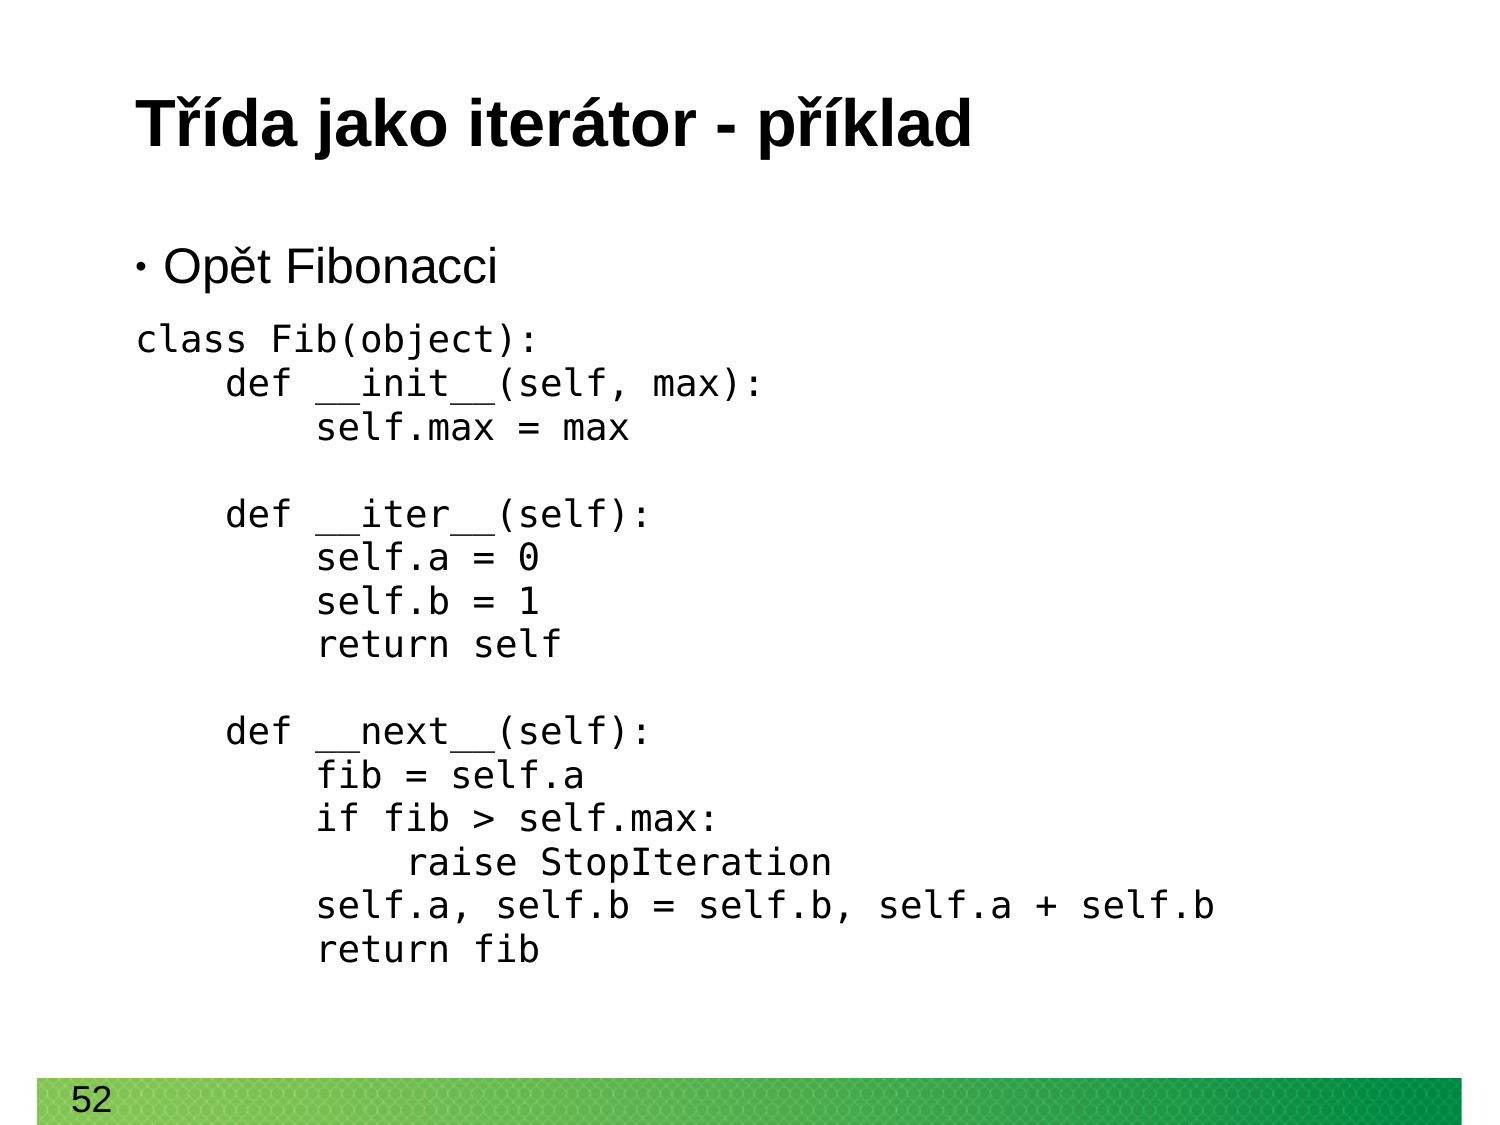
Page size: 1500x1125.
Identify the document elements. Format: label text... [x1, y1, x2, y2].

title Třída jako iterátor - příklad [135, 41, 1372, 204]
list Opět Fibonacci class Fib(object): def __init__(self, max): self.max = max def __iter__(self): self.a = 0 self.b = 1 return self def __next__(self): fib = self.a if fib > self.max: raise StopIteration self.a, self.b = self.b, self.a + self.b return fib [135, 238, 1372, 892]
picture [36, 1078, 1462, 1125]
